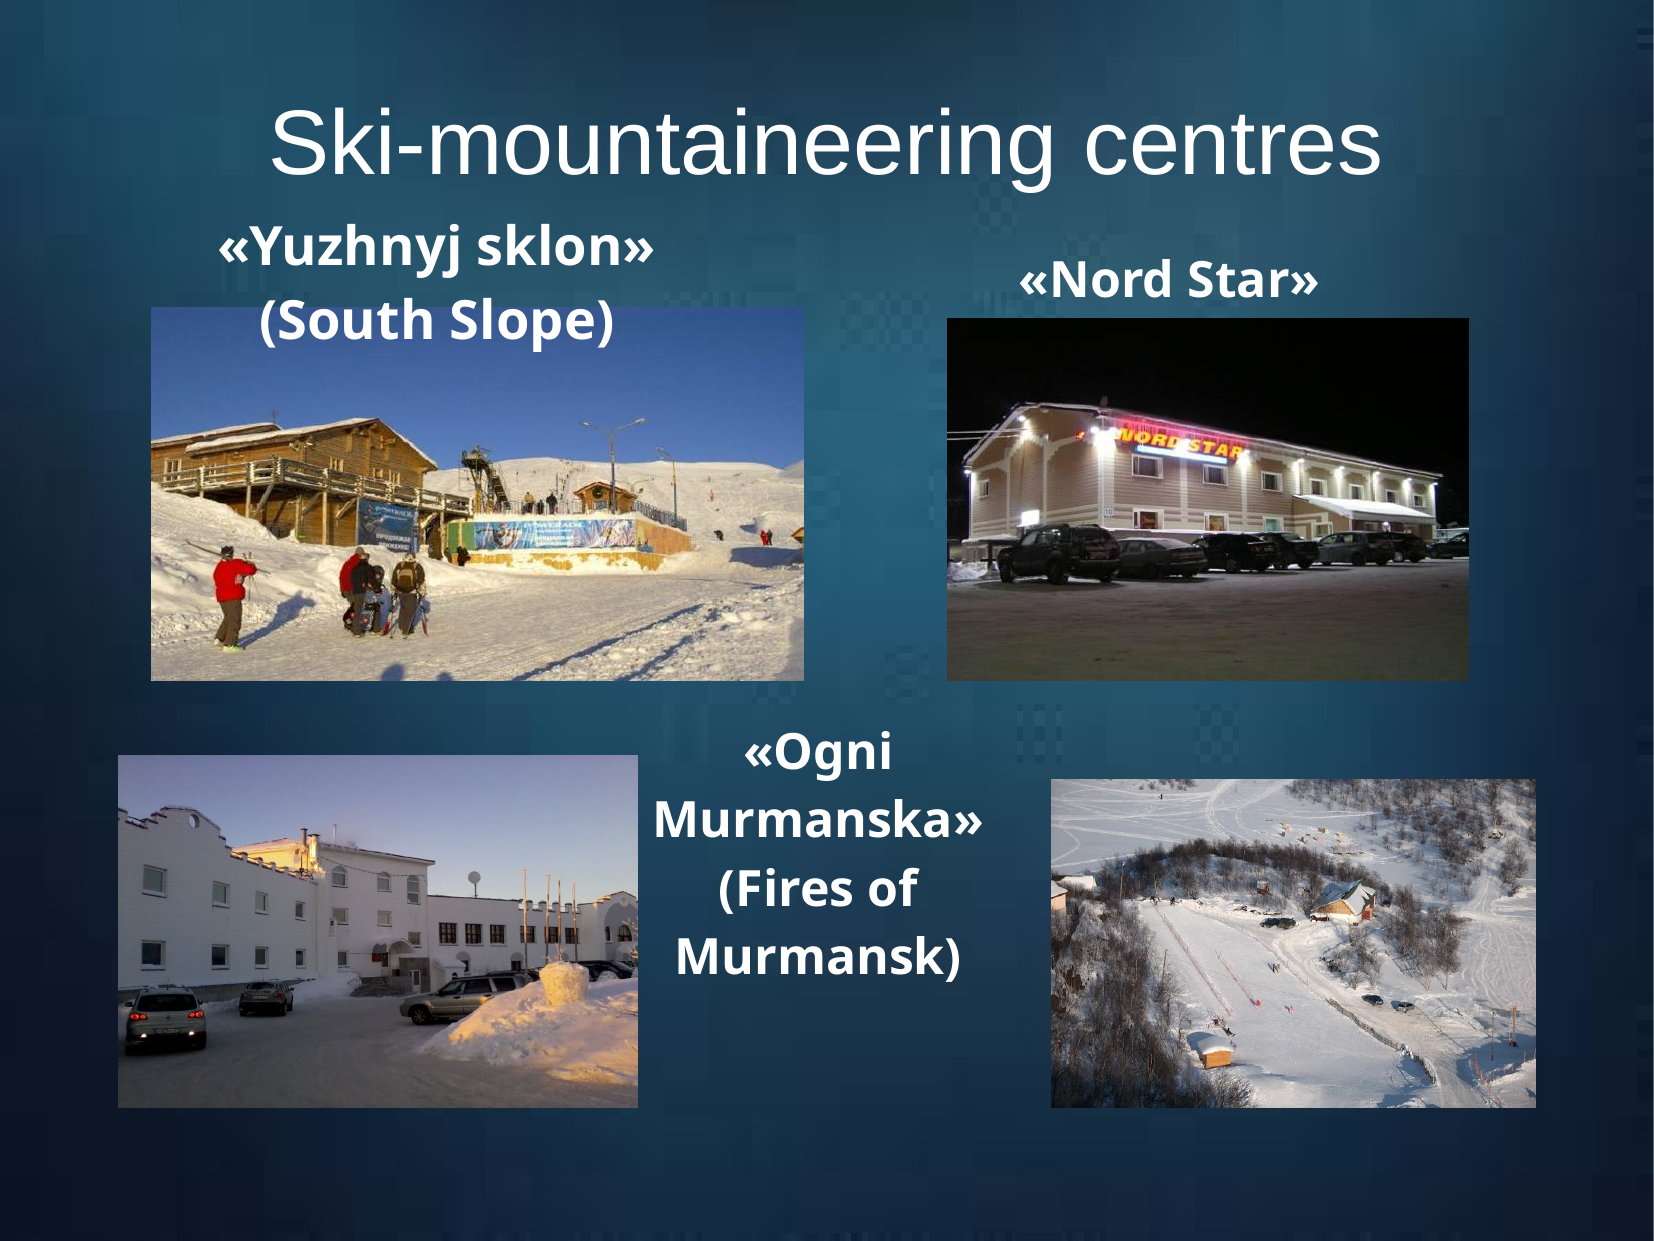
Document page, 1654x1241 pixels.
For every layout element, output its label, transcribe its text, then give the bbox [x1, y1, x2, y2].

text_box «Ogni Murmanska» (Fires of Murmansk) [637, 708, 1158, 957]
picture [0, 0, 1654, 1241]
title Ski-mountaineering centres [82, 49, 1571, 237]
text_box «Nord Star» [1003, 236, 1350, 368]
text_box «Yuzhnyj sklon» (South Slope) [188, 200, 790, 367]
